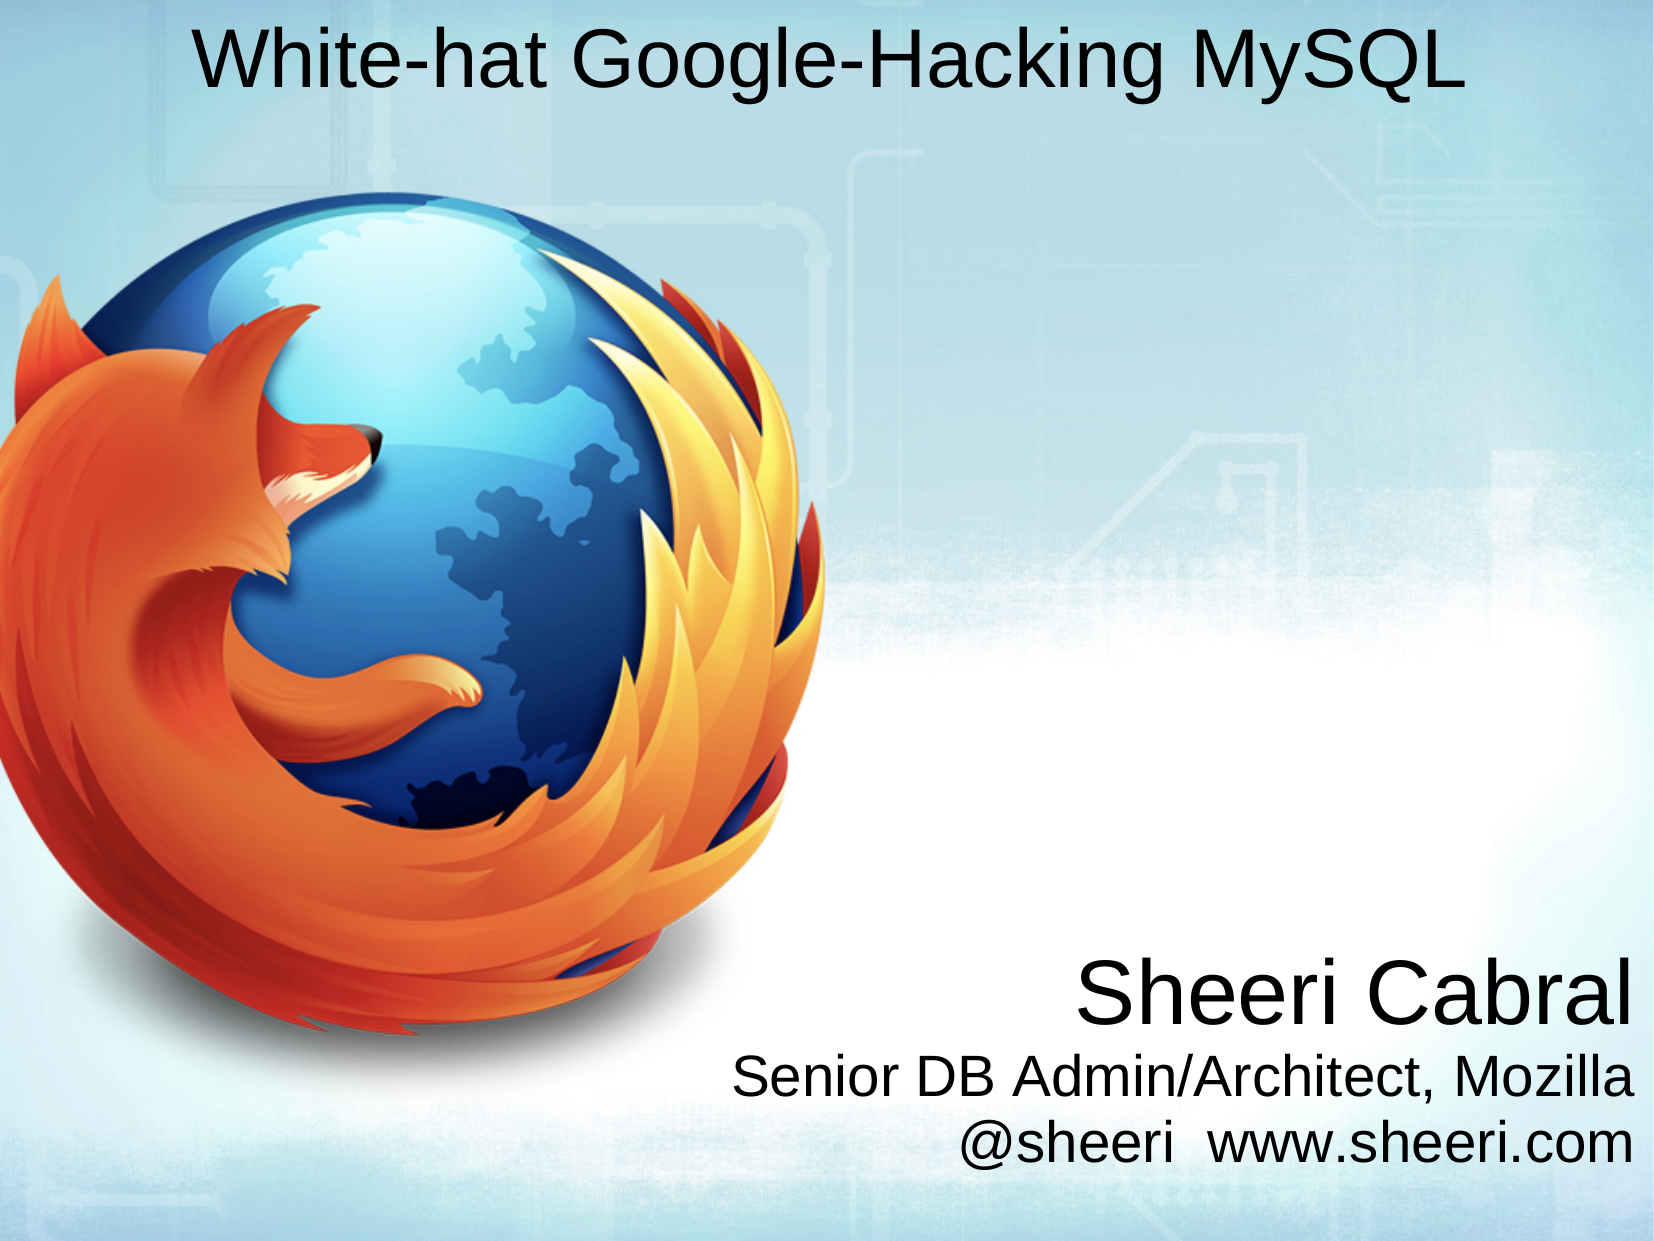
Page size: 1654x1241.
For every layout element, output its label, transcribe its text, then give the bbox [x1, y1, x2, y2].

picture [0, 0, 1654, 1241]
text_box White-hat Google-Hacking MySQL Sheeri Cabral Senior DB Admin/Architect, Mozilla @sheeri www.sheeri.com [23, 61, 1637, 1121]
